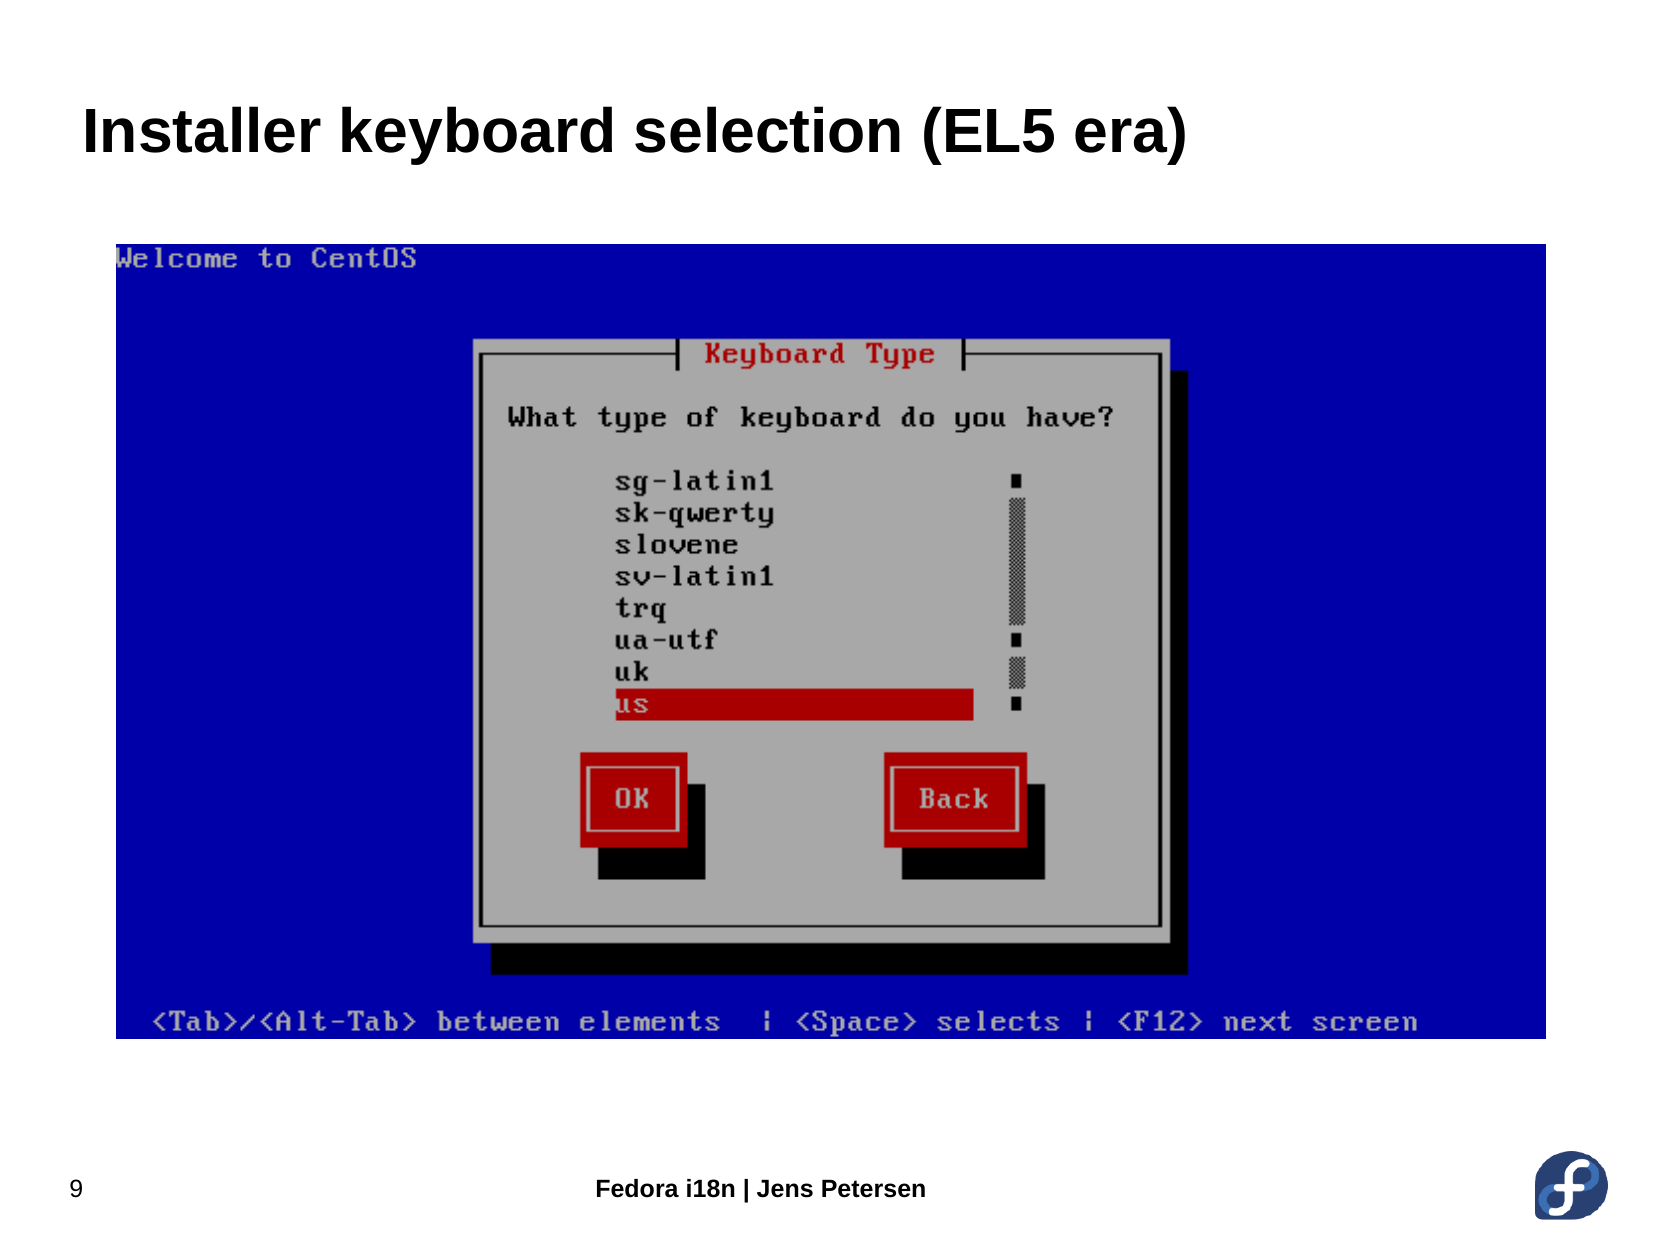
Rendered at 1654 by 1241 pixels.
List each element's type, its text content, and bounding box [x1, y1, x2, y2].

title Installer keyboard selection (EL5 era) [82, 37, 1571, 226]
picture [1529, 1146, 1613, 1224]
picture [116, 244, 1546, 1039]
